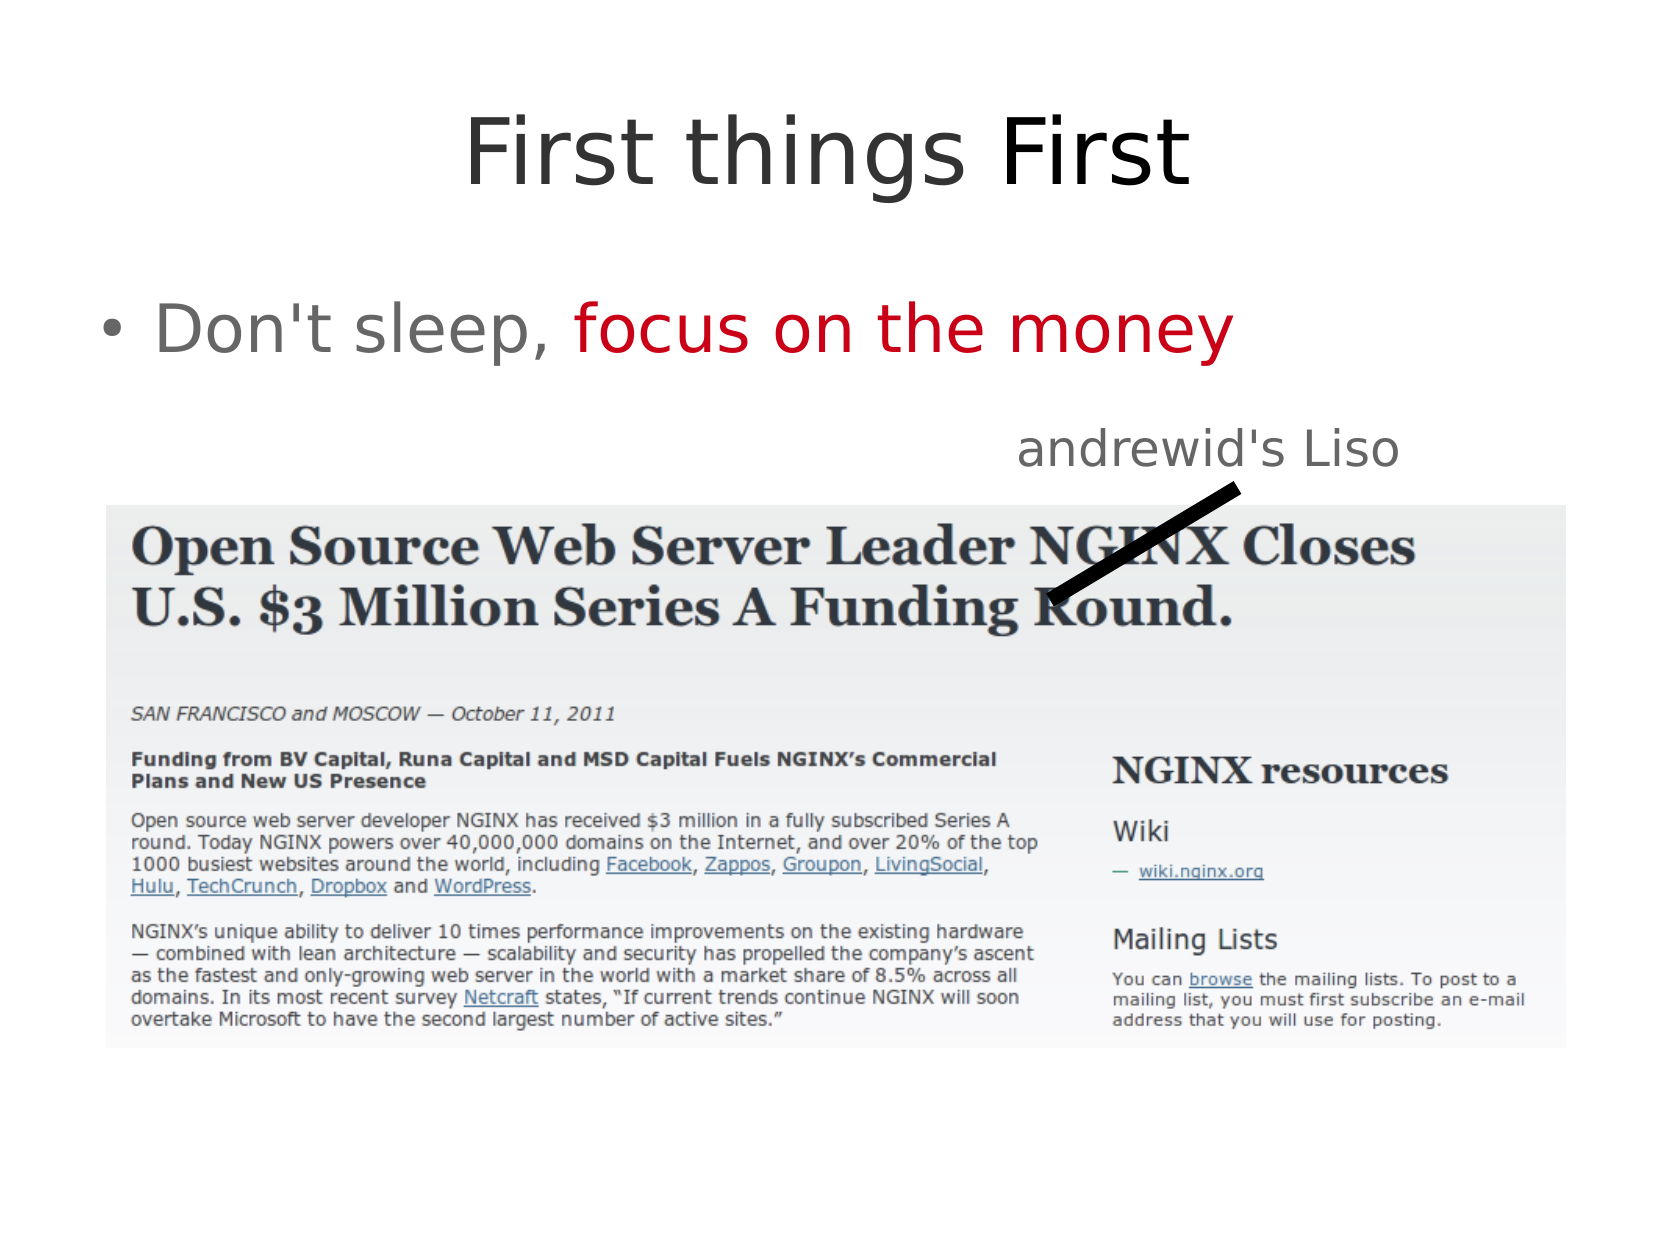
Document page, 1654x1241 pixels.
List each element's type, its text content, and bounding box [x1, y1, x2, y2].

title First things First [82, 49, 1571, 257]
text_box andrewid's Liso [1001, 412, 1417, 486]
picture [106, 505, 1566, 1048]
list Don't sleep, focus on the money [82, 290, 1571, 1109]
